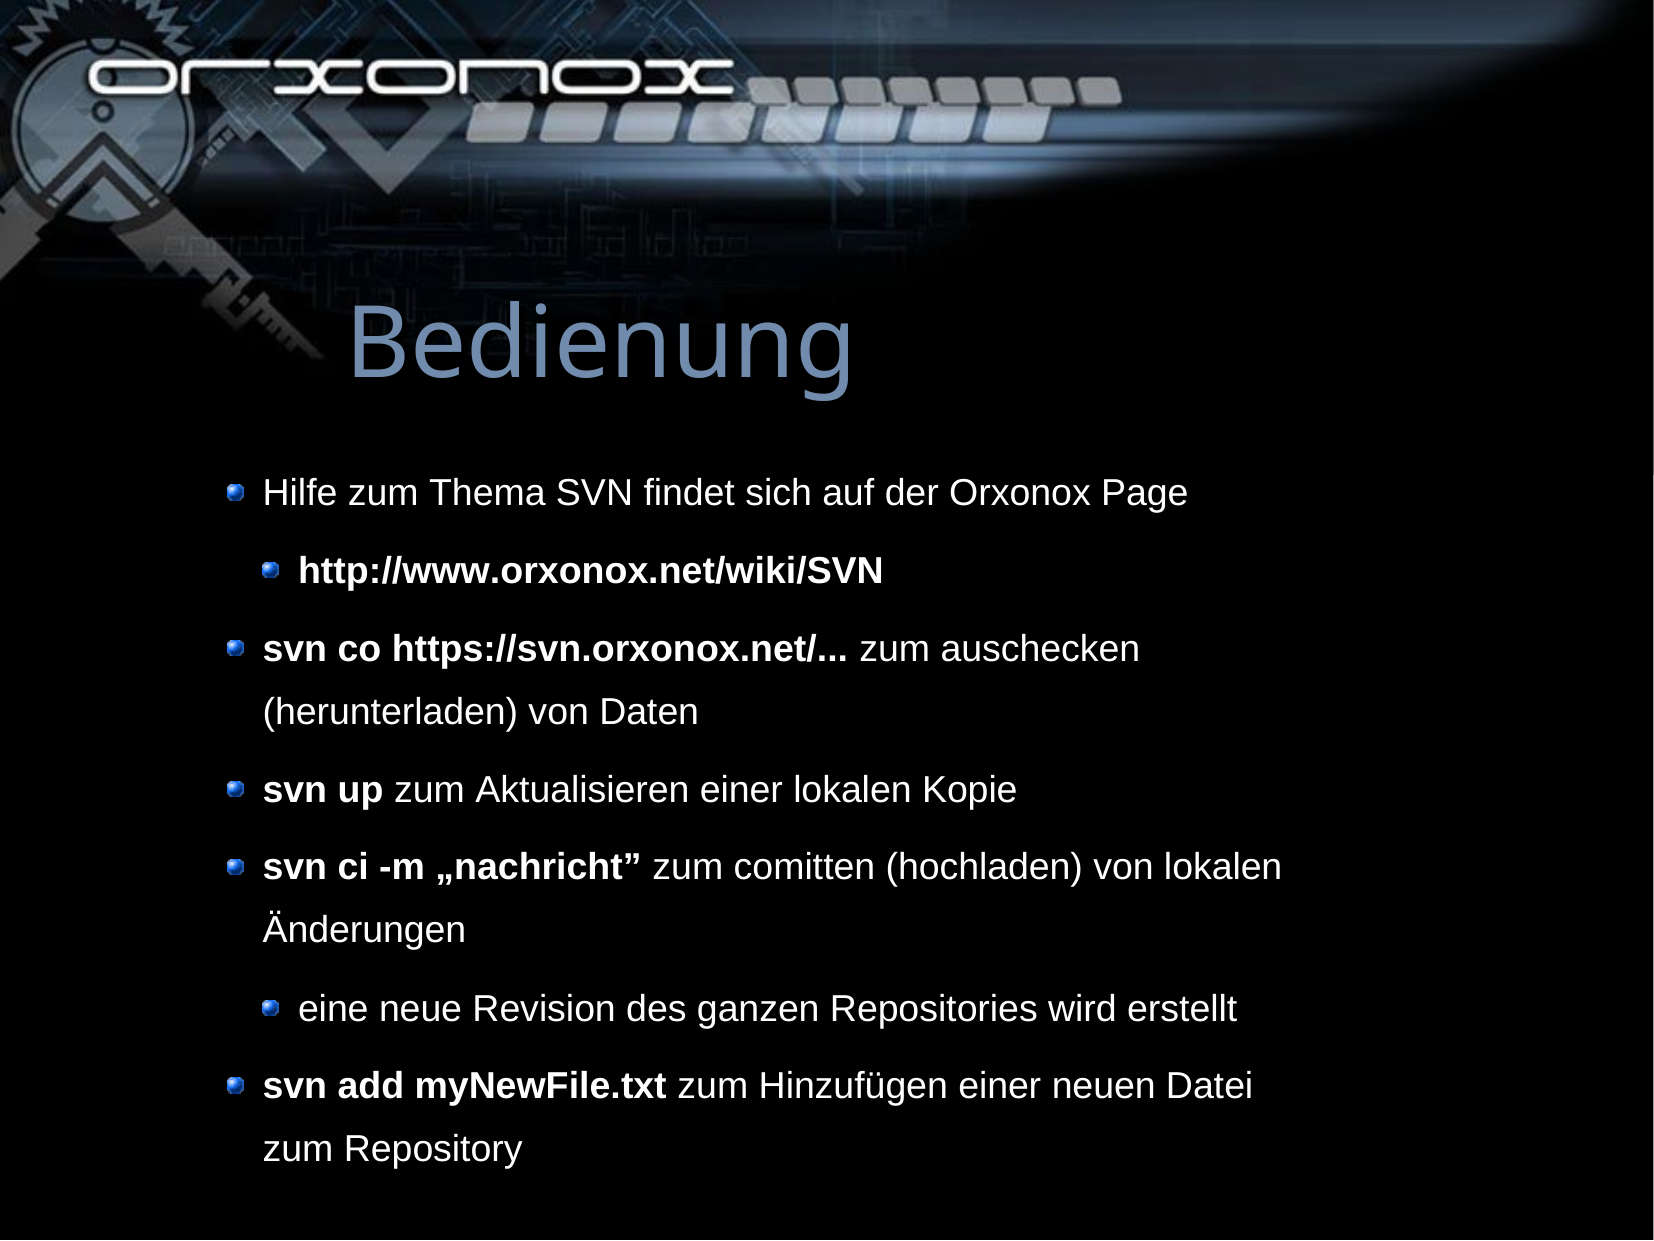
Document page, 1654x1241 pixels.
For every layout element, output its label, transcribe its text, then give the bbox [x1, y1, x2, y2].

text_box Hilfe zum Thema SVN findet sich auf der Orxonox Page http://www.orxonox.net/wiki/SVN svn co https://svn.orxonox.net/... zum auschecken (herunterladen) von Daten svn up zum Aktualisieren einer lokalen Kopie svn ci -m „nachricht” zum comitten (hochladen) von lokalen Änderungen eine neue Revision des ganzen Repositories wird erstellt svn add myNewFile.txt zum Hinzufügen einer neuen Datei zum Repository [177, 442, 1329, 1157]
text_box Bedienung [330, 194, 1306, 326]
picture [0, 0, 1654, 475]
